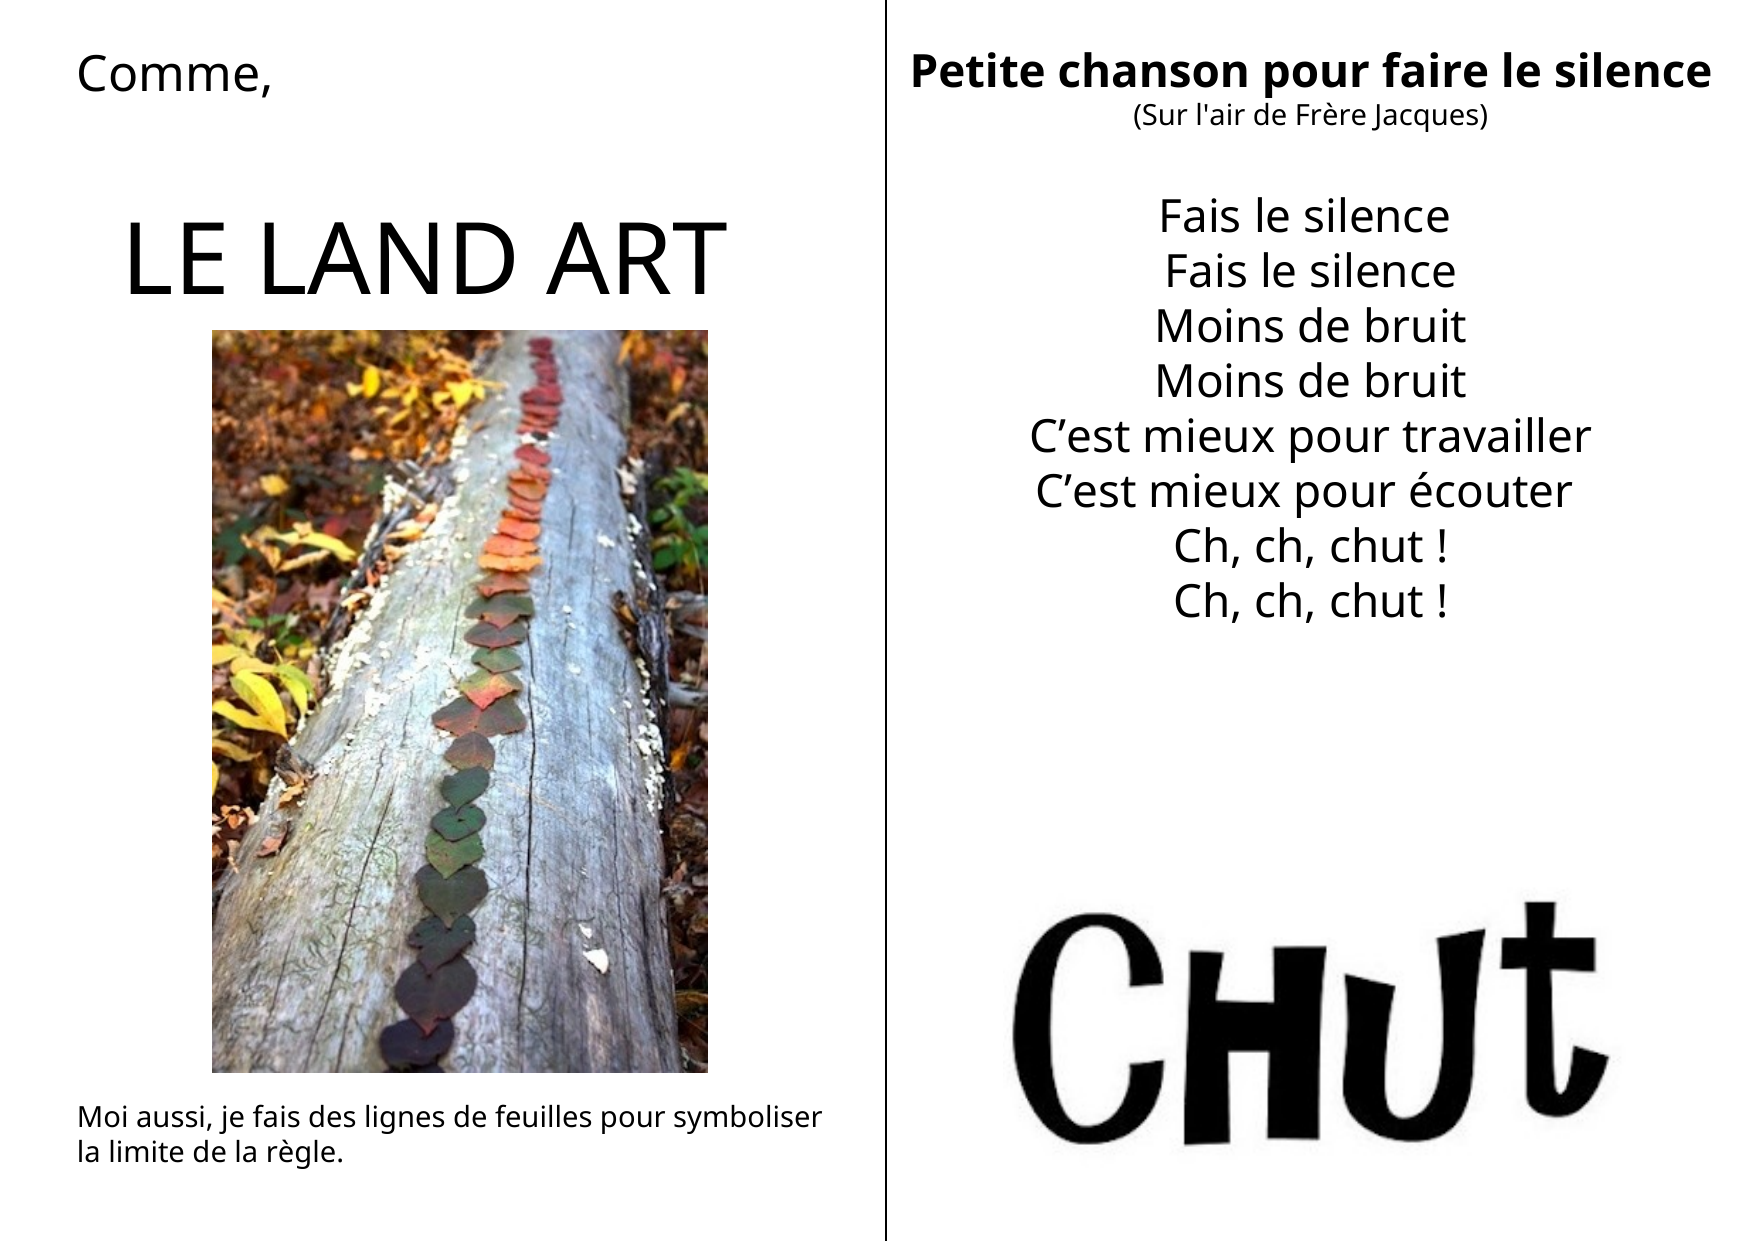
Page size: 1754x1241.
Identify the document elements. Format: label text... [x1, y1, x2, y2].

text_box Moi aussi, je fais des lignes de feuilles pour symboliser la limite de la règle. [70, 1092, 839, 1211]
text_box Comme, [70, 35, 804, 190]
picture [212, 330, 708, 1073]
picture [1003, 838, 1634, 1197]
text_box Petite chanson pour faire le silence (Sur l'air de Frère Jacques) Fais le silence Fais le silence Moins de bruit Moins de bruit C’est mieux pour travailler C’est mieux pour écouter Ch, ch, chut ! Ch, ch, chut ! [897, 35, 1725, 945]
text_box LE LAND ART [59, 189, 792, 378]
